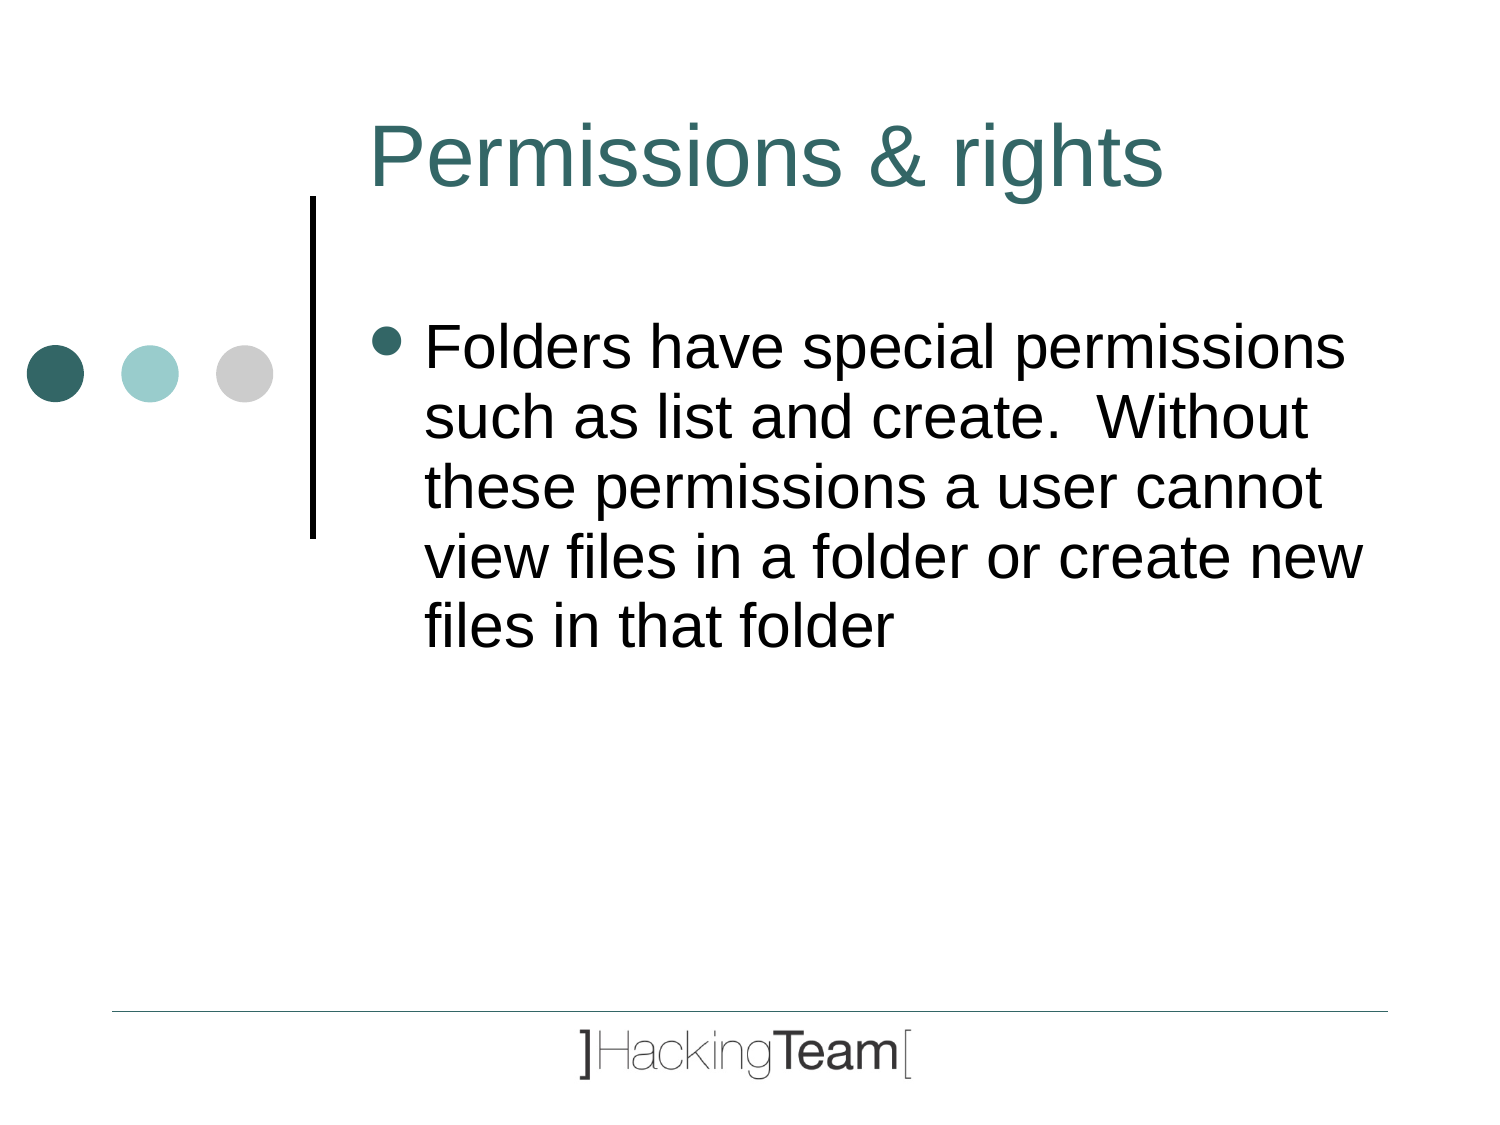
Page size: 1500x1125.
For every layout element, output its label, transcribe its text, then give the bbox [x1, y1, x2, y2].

picture [574, 1041, 916, 1084]
list Folders have special permissions such as list and create. Without these permissions a user cannot view files in a folder or create new files in that folder [249, 312, 1401, 1041]
title Permissions & rights [249, 38, 1401, 275]
